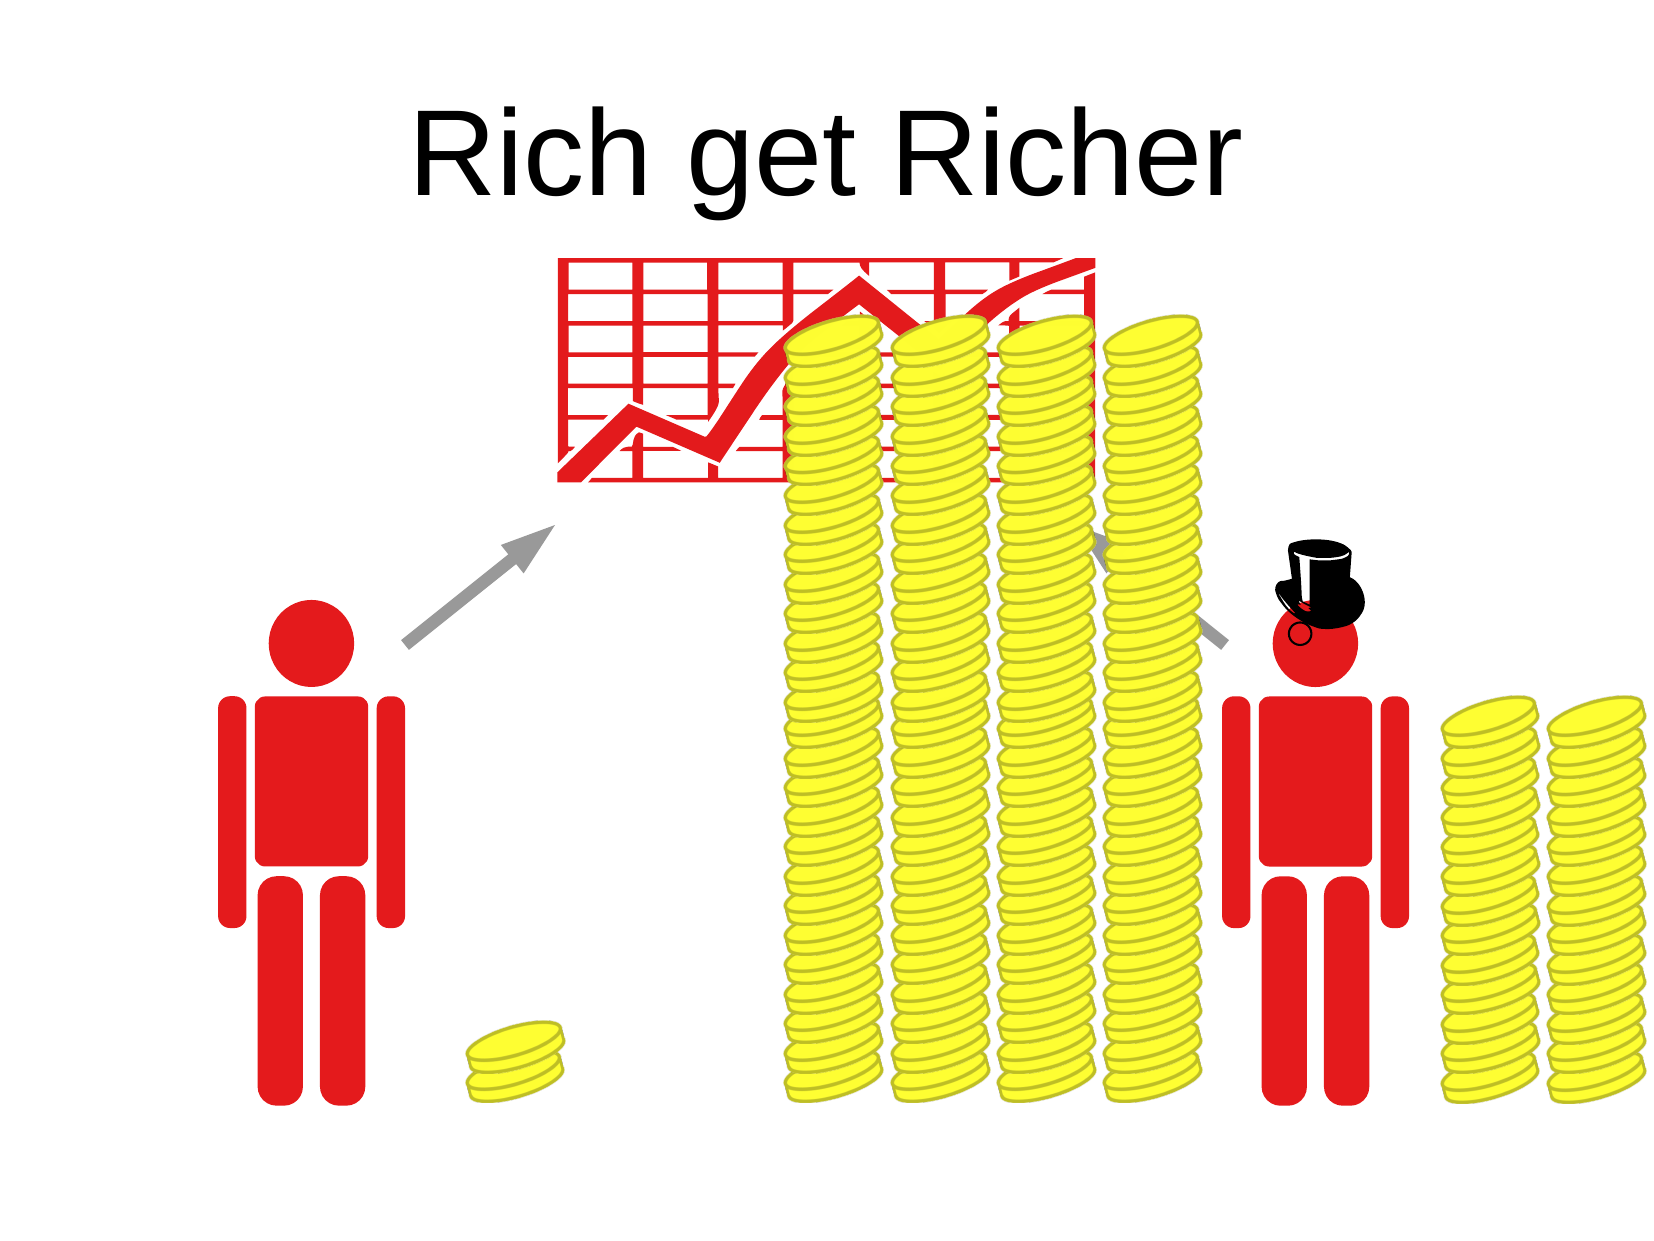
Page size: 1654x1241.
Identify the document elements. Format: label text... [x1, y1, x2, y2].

text_box [1380, 696, 1410, 929]
picture [1546, 695, 1647, 1104]
text_box [1291, 630, 1310, 643]
picture [465, 1020, 566, 1103]
text_box [1258, 696, 1373, 867]
text_box [254, 696, 369, 867]
picture [1275, 539, 1366, 630]
picture [1440, 695, 1541, 1104]
text_box [319, 876, 366, 1106]
text_box [1323, 876, 1370, 1106]
text_box [376, 696, 406, 929]
text_box [268, 599, 355, 687]
title Rich get Richer [82, 49, 1571, 257]
picture [556, 257, 1097, 1103]
text_box [1261, 876, 1307, 1106]
picture [1102, 314, 1203, 1103]
text_box [218, 696, 247, 929]
text_box [1272, 629, 1359, 688]
text_box [257, 876, 303, 1106]
text_box [1222, 696, 1251, 929]
